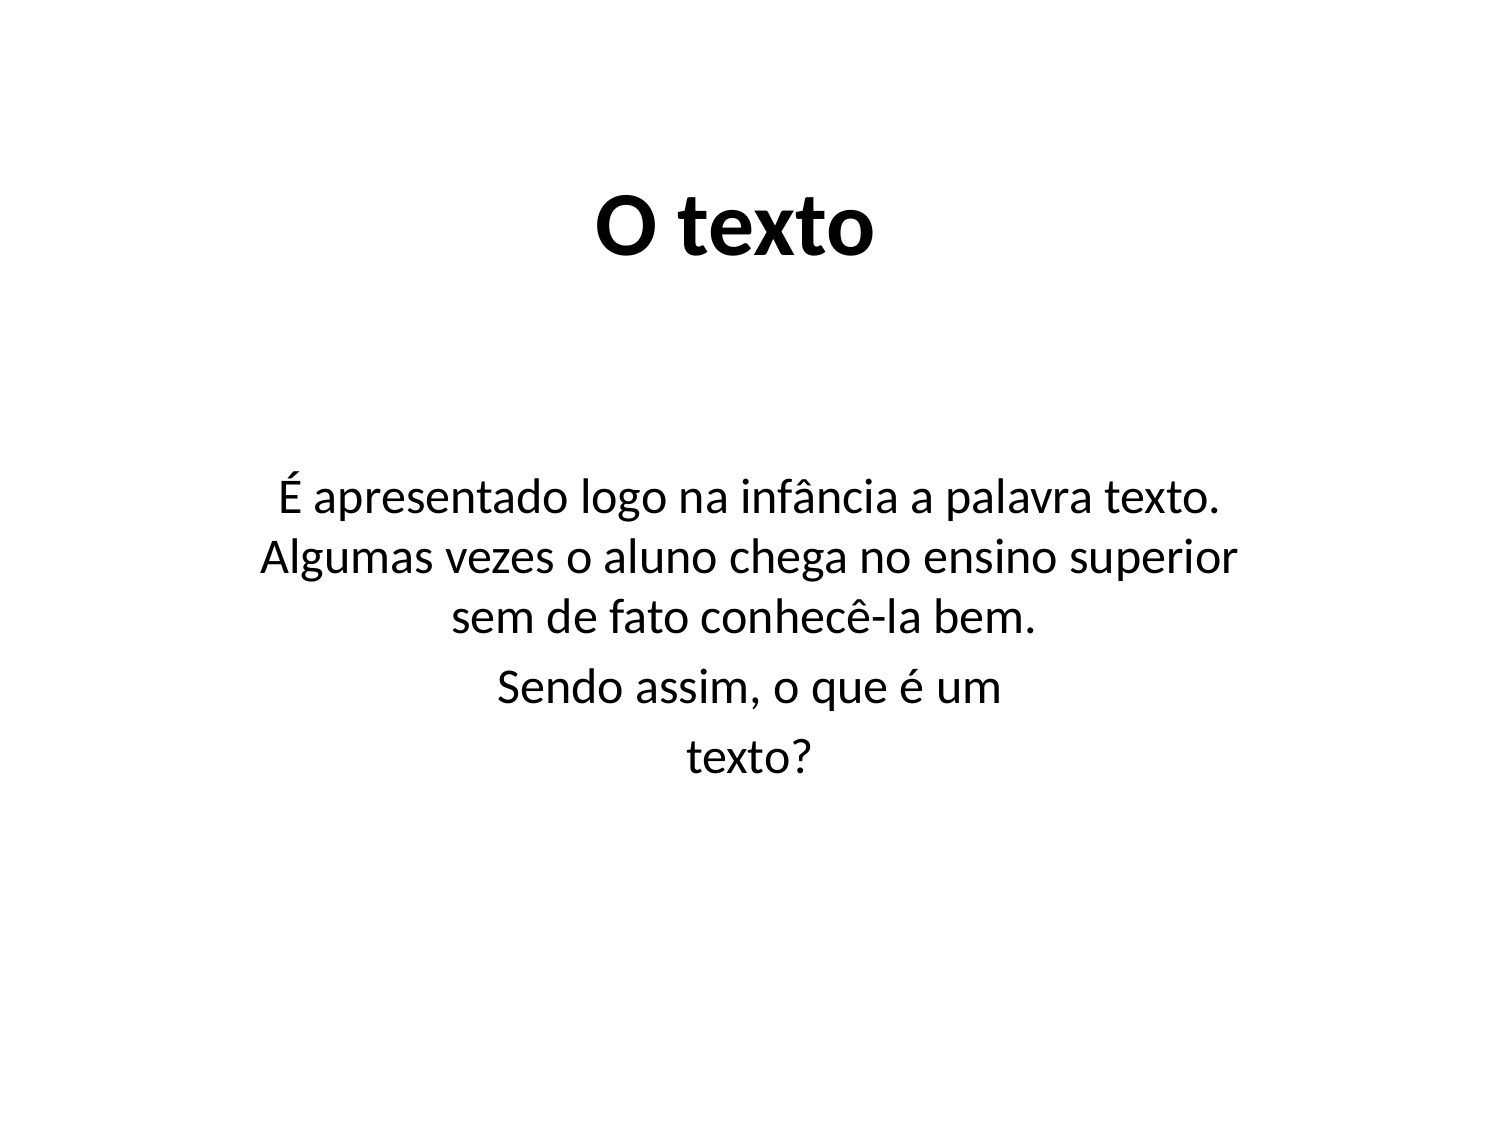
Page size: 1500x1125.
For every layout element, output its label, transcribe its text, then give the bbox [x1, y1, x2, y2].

subtitle É apresentado logo na infância a palavra texto. Algumas vezes o aluno chega no ensino superior sem de fato conhecê-la bem. Sendo assim, o que é um texto? [225, 316, 1275, 925]
title O texto [437, 154, 1035, 284]
